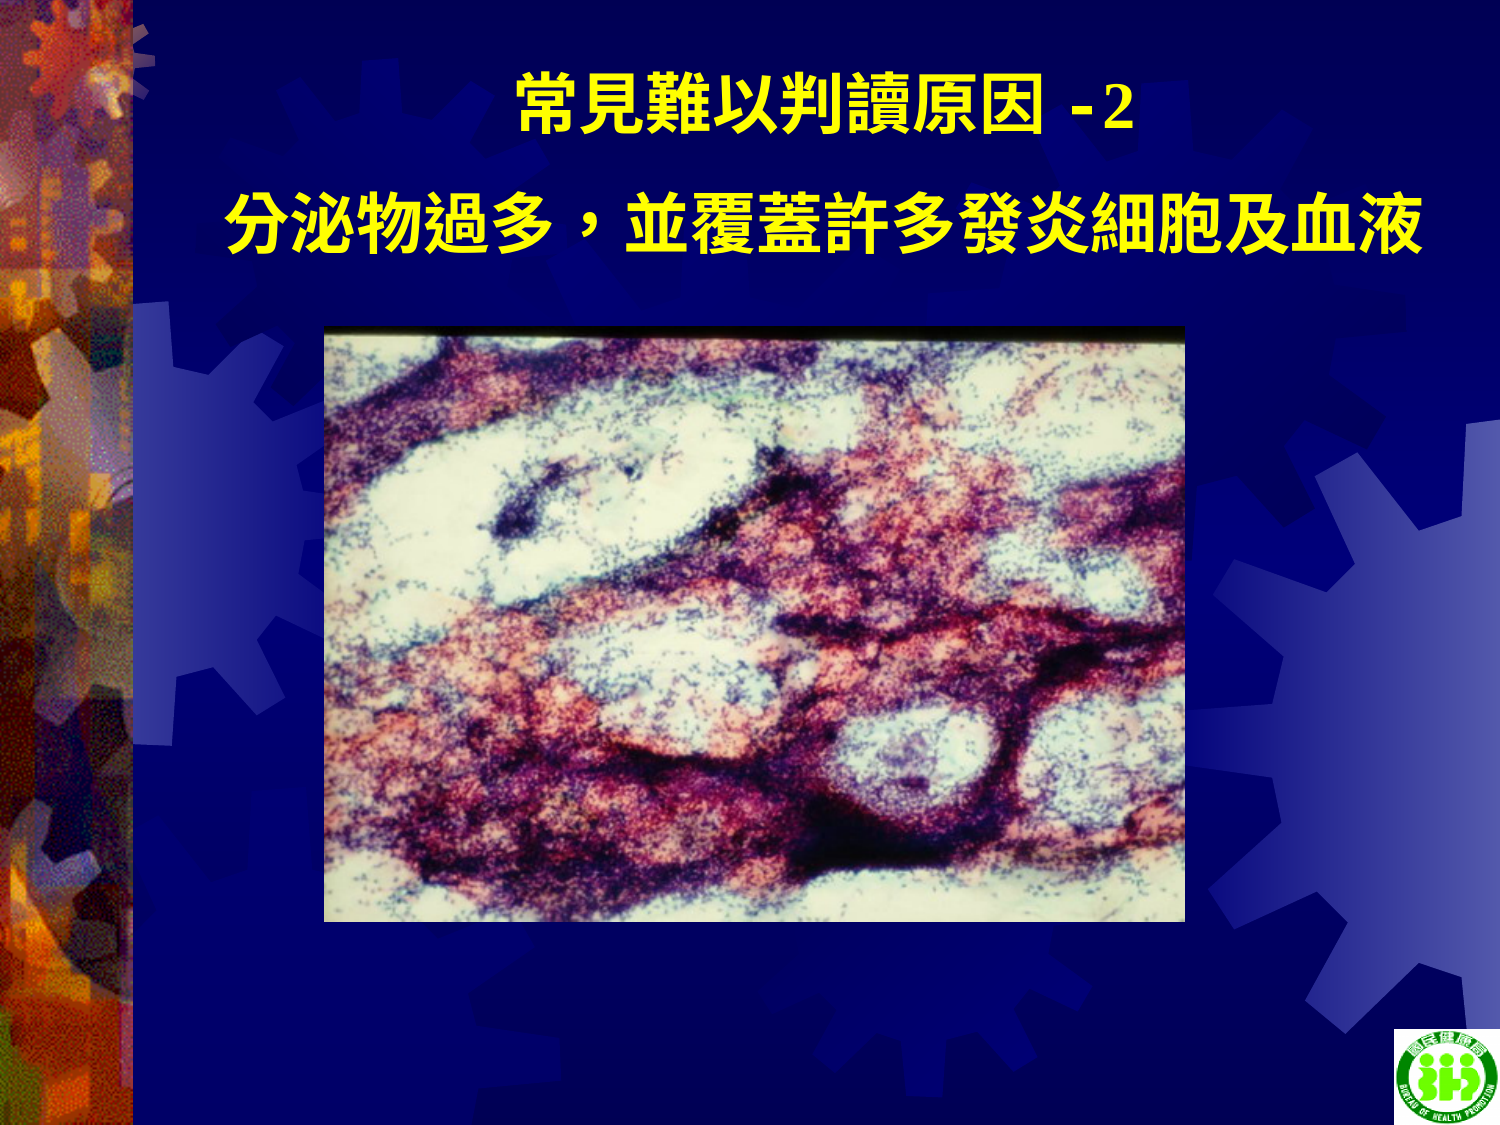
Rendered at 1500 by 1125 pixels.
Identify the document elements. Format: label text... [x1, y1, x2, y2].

text_box 常見難以判讀原因-2 分泌物過多，並覆蓋許多發炎細胞及血液 [159, 54, 1489, 270]
picture [324, 326, 1185, 922]
